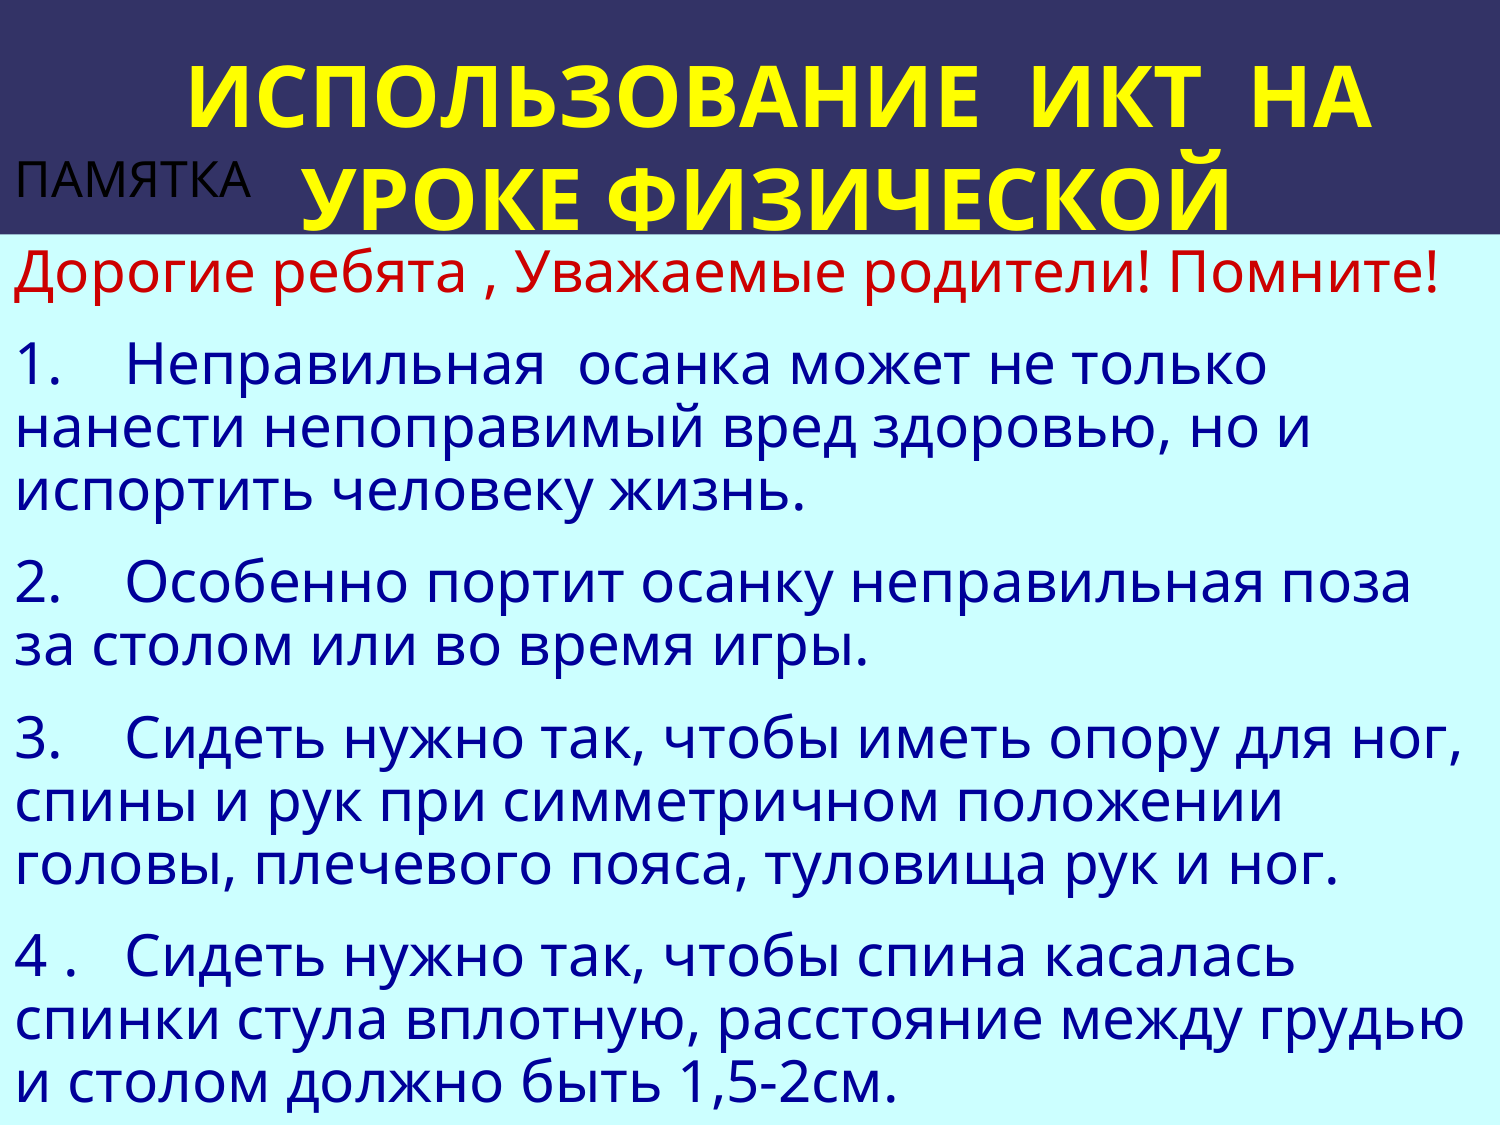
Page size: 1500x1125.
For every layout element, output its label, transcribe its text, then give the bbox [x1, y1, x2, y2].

text_box ПАМЯТКА [0, 140, 622, 216]
title ИСПОЛЬЗОВАНИЕ ИКТ НА УРОКЕ ФИЗИЧЕСКОЙ КУЛЬТУРЕ [58, 35, 1500, 234]
list Дорогие ребята , Уважаемые родители! Помните! 1. Неправильная осанка может не только нанести непоправимый вред здоровью, но и испортить человеку жизнь. 2. Особенно портит осанку неправильная поза за столом или во время игры. 3. Сидеть нужно так, чтобы иметь опору для ног, спины и рук при симметричном положении головы, плечевого пояса, туловища рук и ног. 4 . Сидеть нужно так, чтобы спина касалась спинки стула вплотную, расстояние между грудью и столом должно быть 1,5-2см. 5. Расстояние от глаз до стола должно быть 30см. 6. Книгу надо держать в наклонном положении, а тетрадь надо класть под углом в 30 градусов. 7. Нельзя читать лежа на боку, носить в одной и той же руке тяжести. 8. Осанку нарушает езда на велосипеде. 9. Осанку может исправить сон на жестком матраце. 10. Для исправления осанки детям нужно ежедневно заниматься, наблюдая за собой в зеркало. [0, 234, 1500, 1125]
